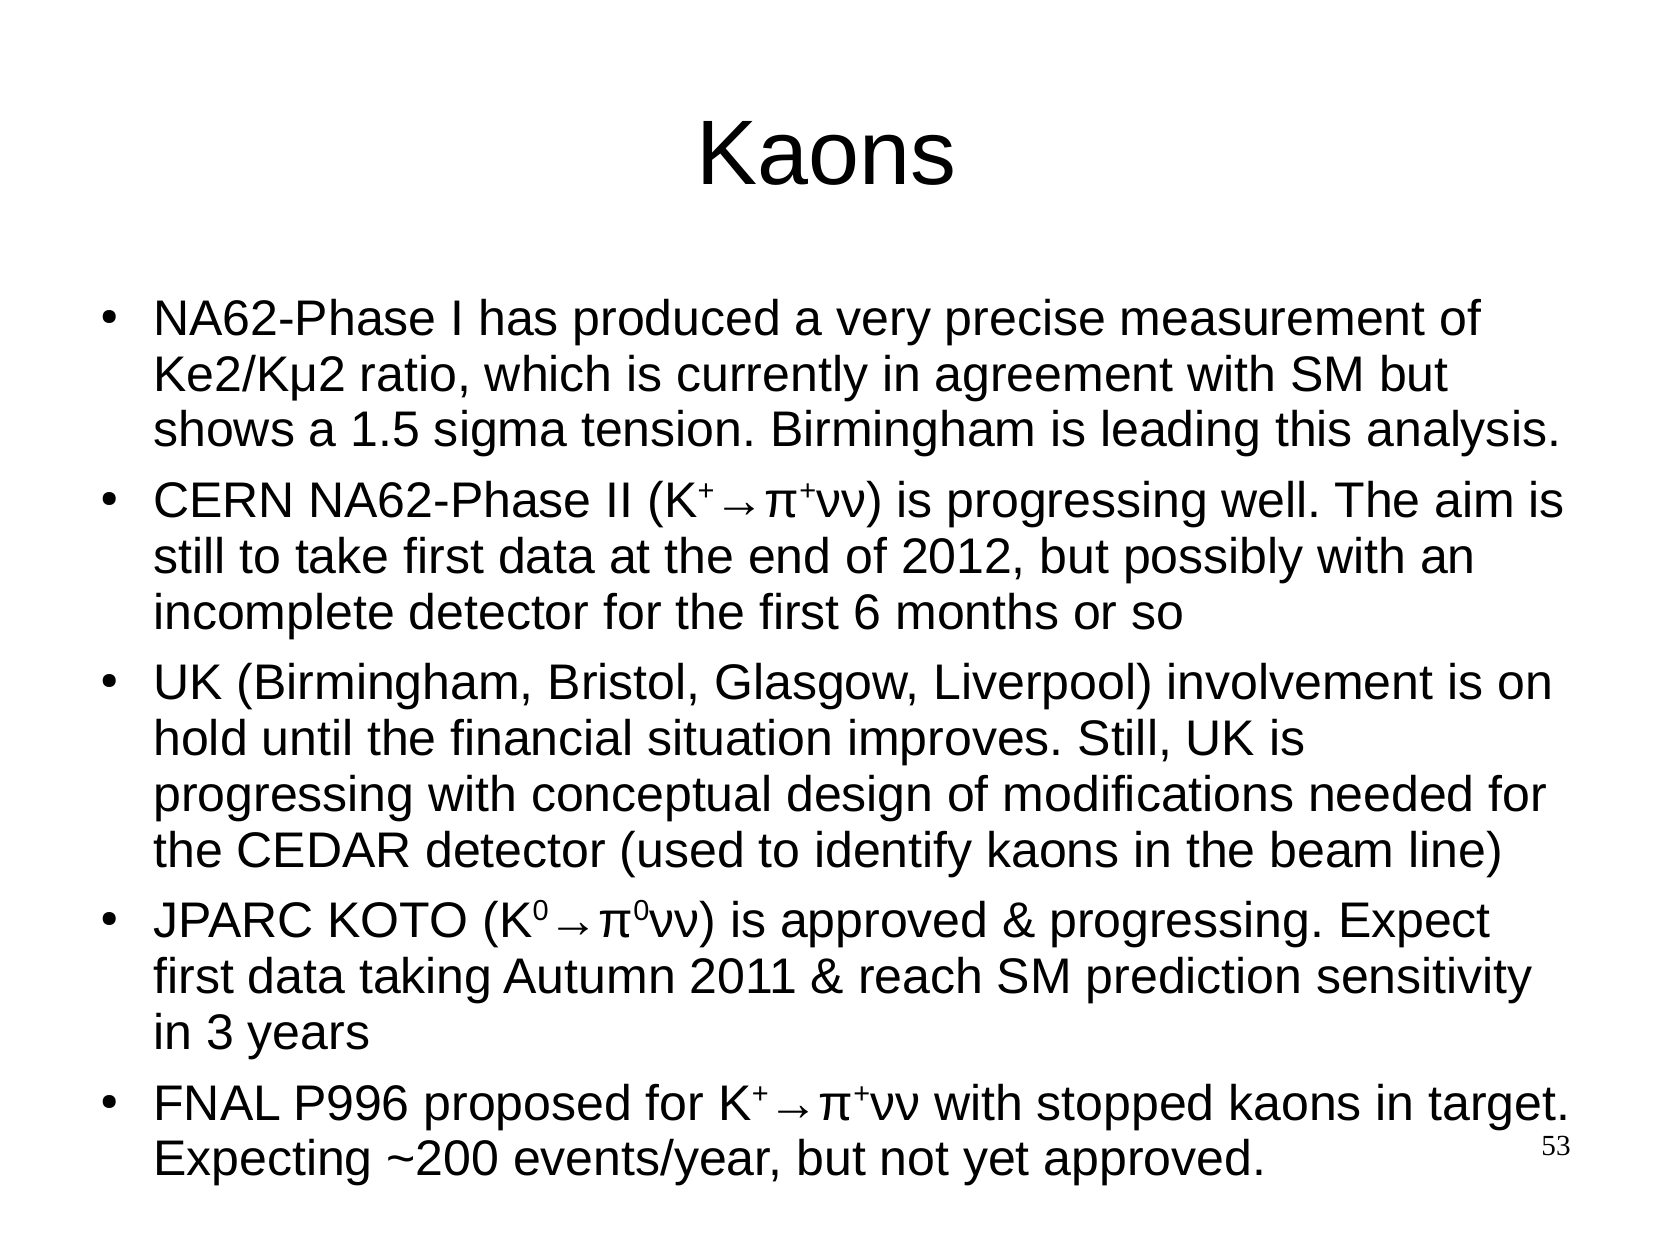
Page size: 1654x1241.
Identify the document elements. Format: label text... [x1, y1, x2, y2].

title Kaons [82, 49, 1571, 257]
list NA62-Phase I has produced a very precise measurement of Ke2/Kμ2 ratio, which is currently in agreement with SM but shows a 1.5 sigma tension. Birmingham is leading this analysis. CERN NA62-Phase II (K+→π+νν) is progressing well. The aim is still to take first data at the end of 2012, but possibly with an incomplete detector for the first 6 months or so UK (Birmingham, Bristol, Glasgow, Liverpool) involvement is on hold until the financial situation improves. Still, UK is progressing with conceptual design of modifications needed for the CEDAR detector (used to identify kaons in the beam line) JPARC KOTO (K0→π0νν) is approved & progressing. Expect first data taking Autumn 2011 & reach SM prediction sensitivity in 3 years FNAL P996 proposed for K+→π+νν with stopped kaons in target. Expecting ~200 events/year, but not yet approved. [82, 290, 1571, 1193]
